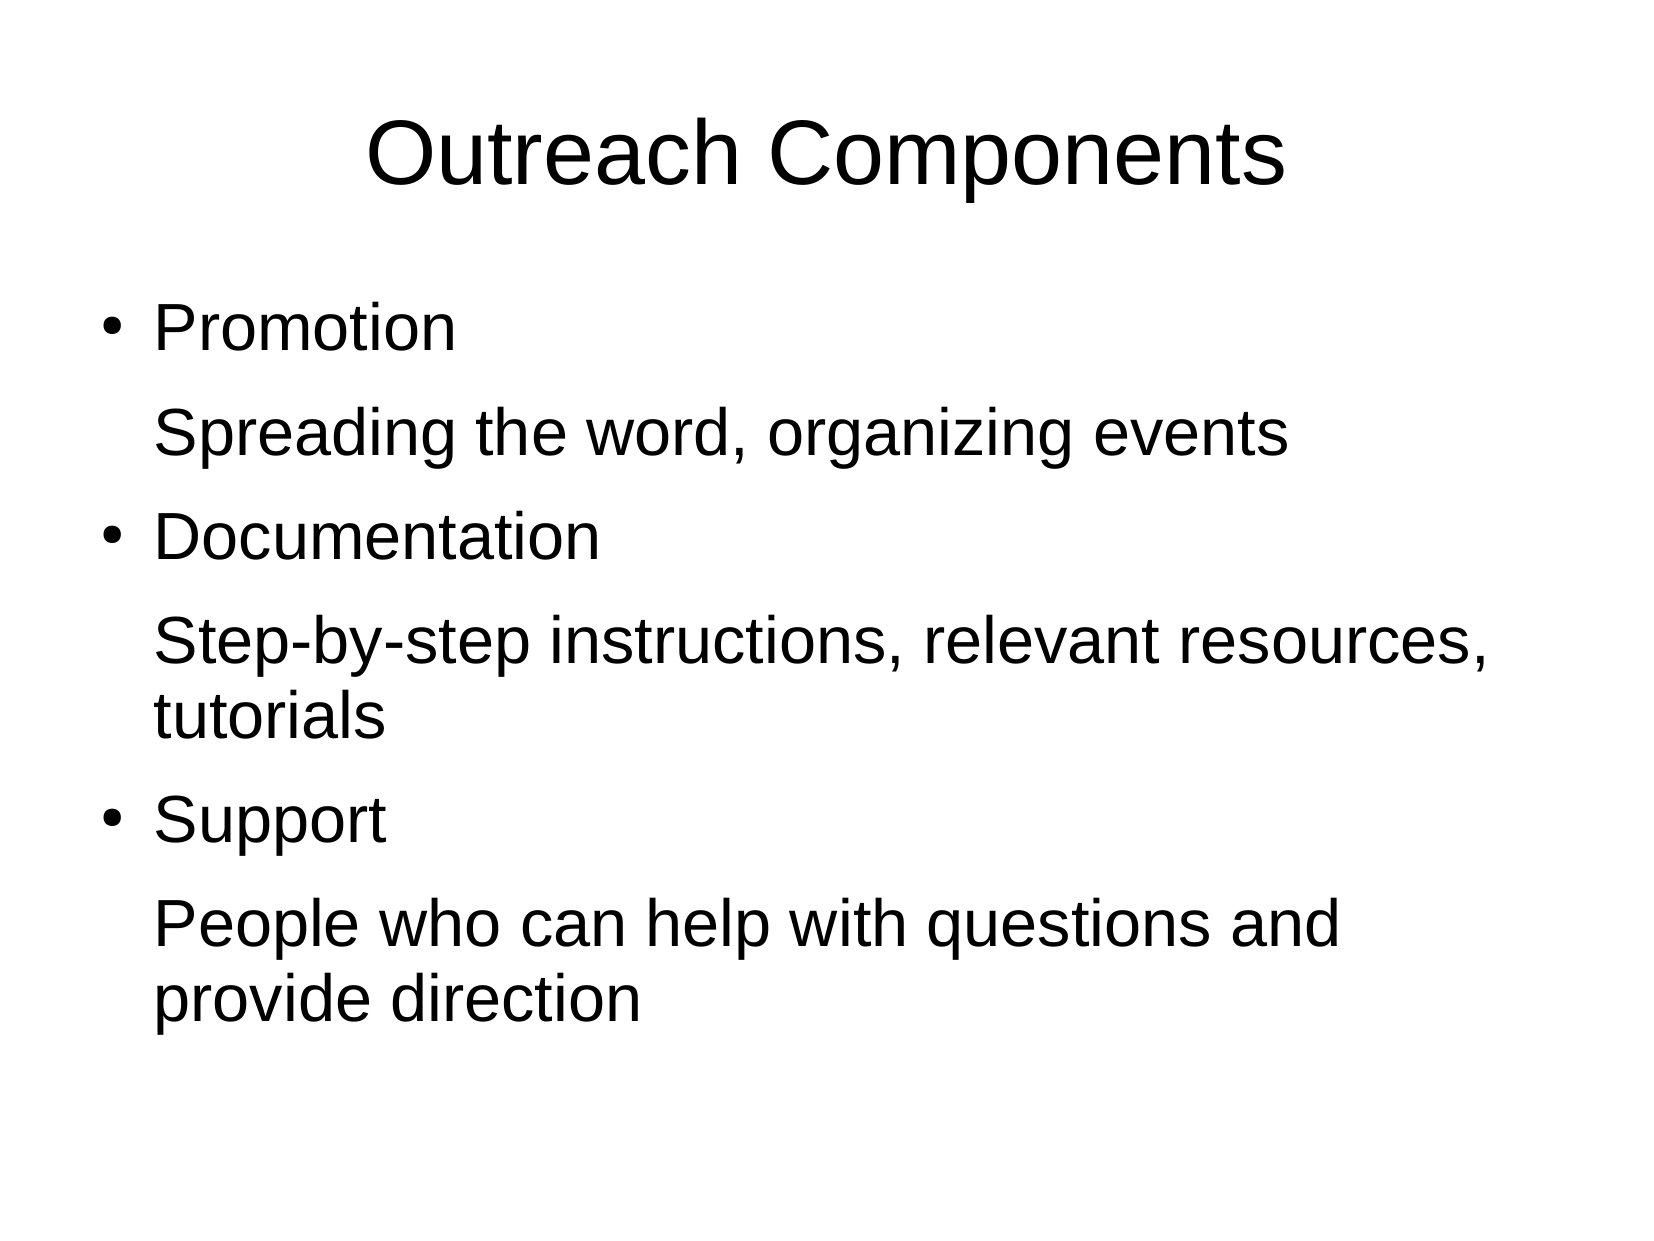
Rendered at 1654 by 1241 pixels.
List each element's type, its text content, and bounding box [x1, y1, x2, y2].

title Outreach Components [82, 49, 1571, 257]
list Promotion Spreading the word, organizing events Documentation Step-by-step instructions, relevant resources, tutorials Support People who can help with questions and provide direction [82, 290, 1571, 1156]
